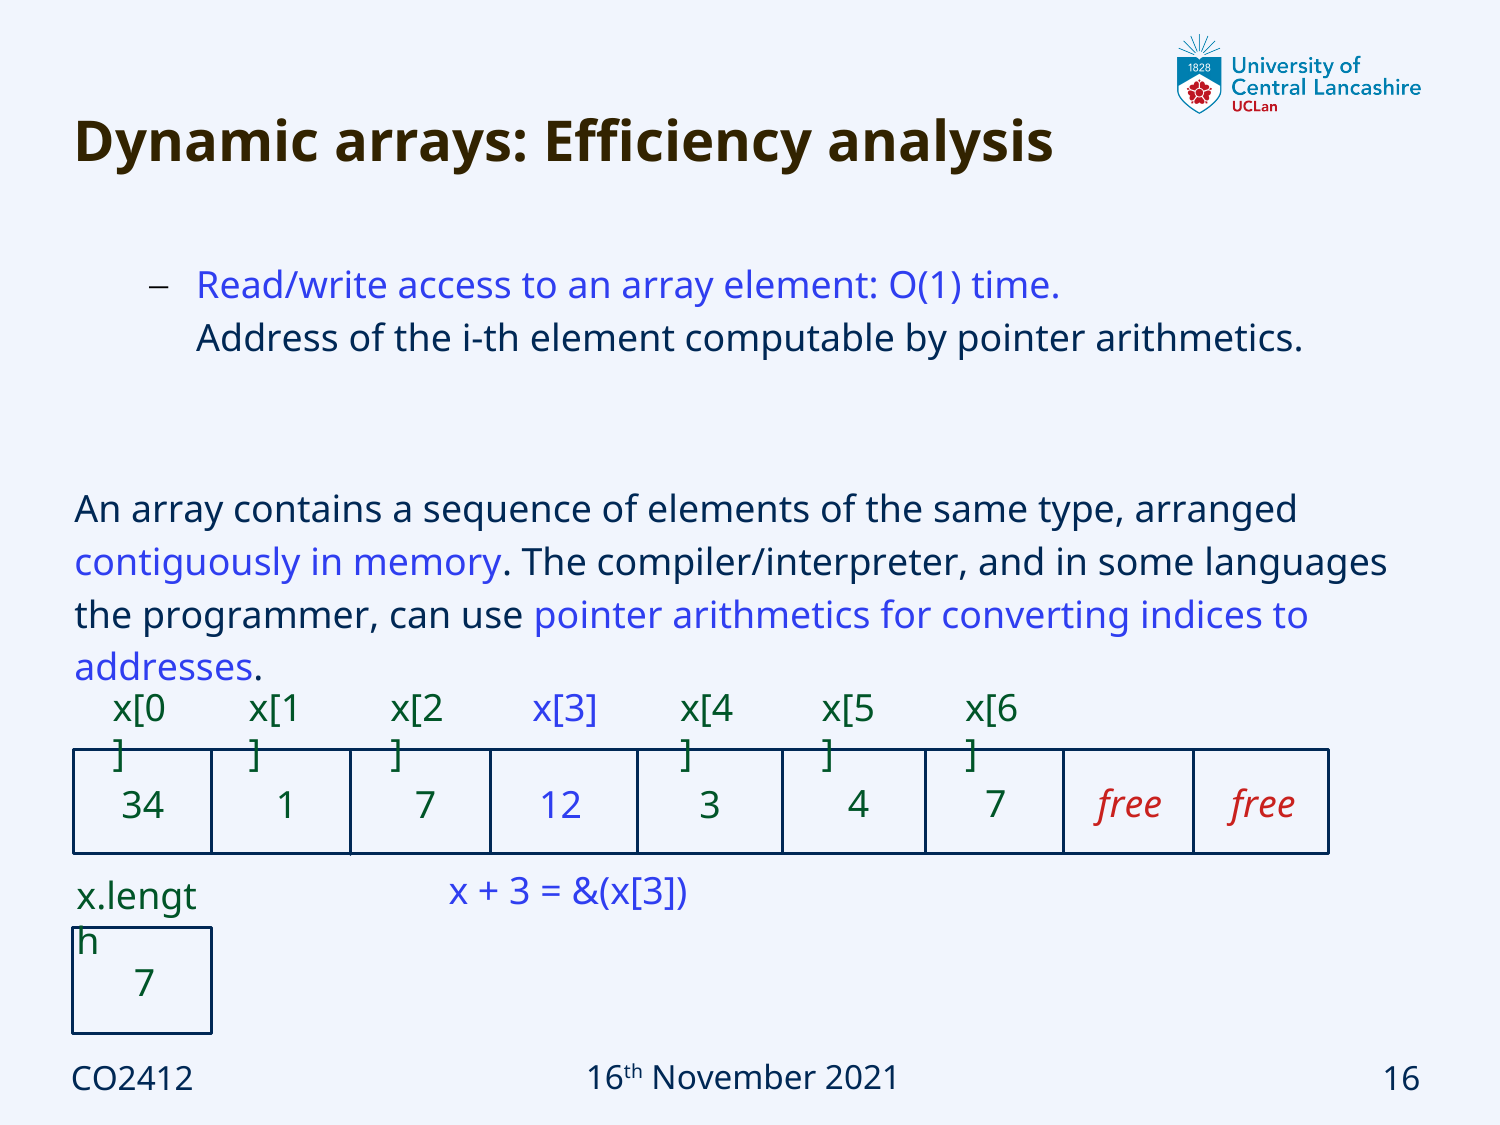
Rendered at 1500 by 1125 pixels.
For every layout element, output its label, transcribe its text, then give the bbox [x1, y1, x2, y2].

text_box free [1207, 772, 1320, 833]
text_box 7 [943, 772, 1049, 833]
text_box x[4] [665, 676, 760, 737]
text_box 34 [90, 773, 196, 834]
text_box An array contains a sequence of elements of the same type, arranged contiguously in memory. The compiler/interpreter, and in some languages the programmer, can use pointer arithmetics for converting indices to addresses. [59, 470, 1452, 644]
text_box 7 [372, 773, 479, 834]
text_box x[3] [517, 676, 635, 737]
text_box 7 [91, 951, 198, 1012]
text_box x[2] [375, 676, 471, 737]
text_box 1 [233, 773, 340, 834]
text_box 12 [508, 773, 614, 834]
text_box x[1] [233, 676, 329, 737]
text_box x.length [61, 865, 233, 925]
text_box Read/write access to an array element: O(1) time. Address of the i-th element computable by pointer arithmetics. [59, 246, 1441, 470]
text_box x[6] [950, 676, 1045, 737]
text_box 4 [806, 772, 912, 833]
text_box free [1073, 772, 1187, 833]
text_box x[0] [98, 676, 193, 737]
text_box x[5] [806, 676, 902, 737]
picture [1177, 34, 1421, 93]
text_box x + 3 = &(x[3]) [415, 859, 721, 920]
text_box 3 [657, 773, 763, 834]
title Dynamic arrays: Efficiency analysis [58, 93, 1475, 186]
